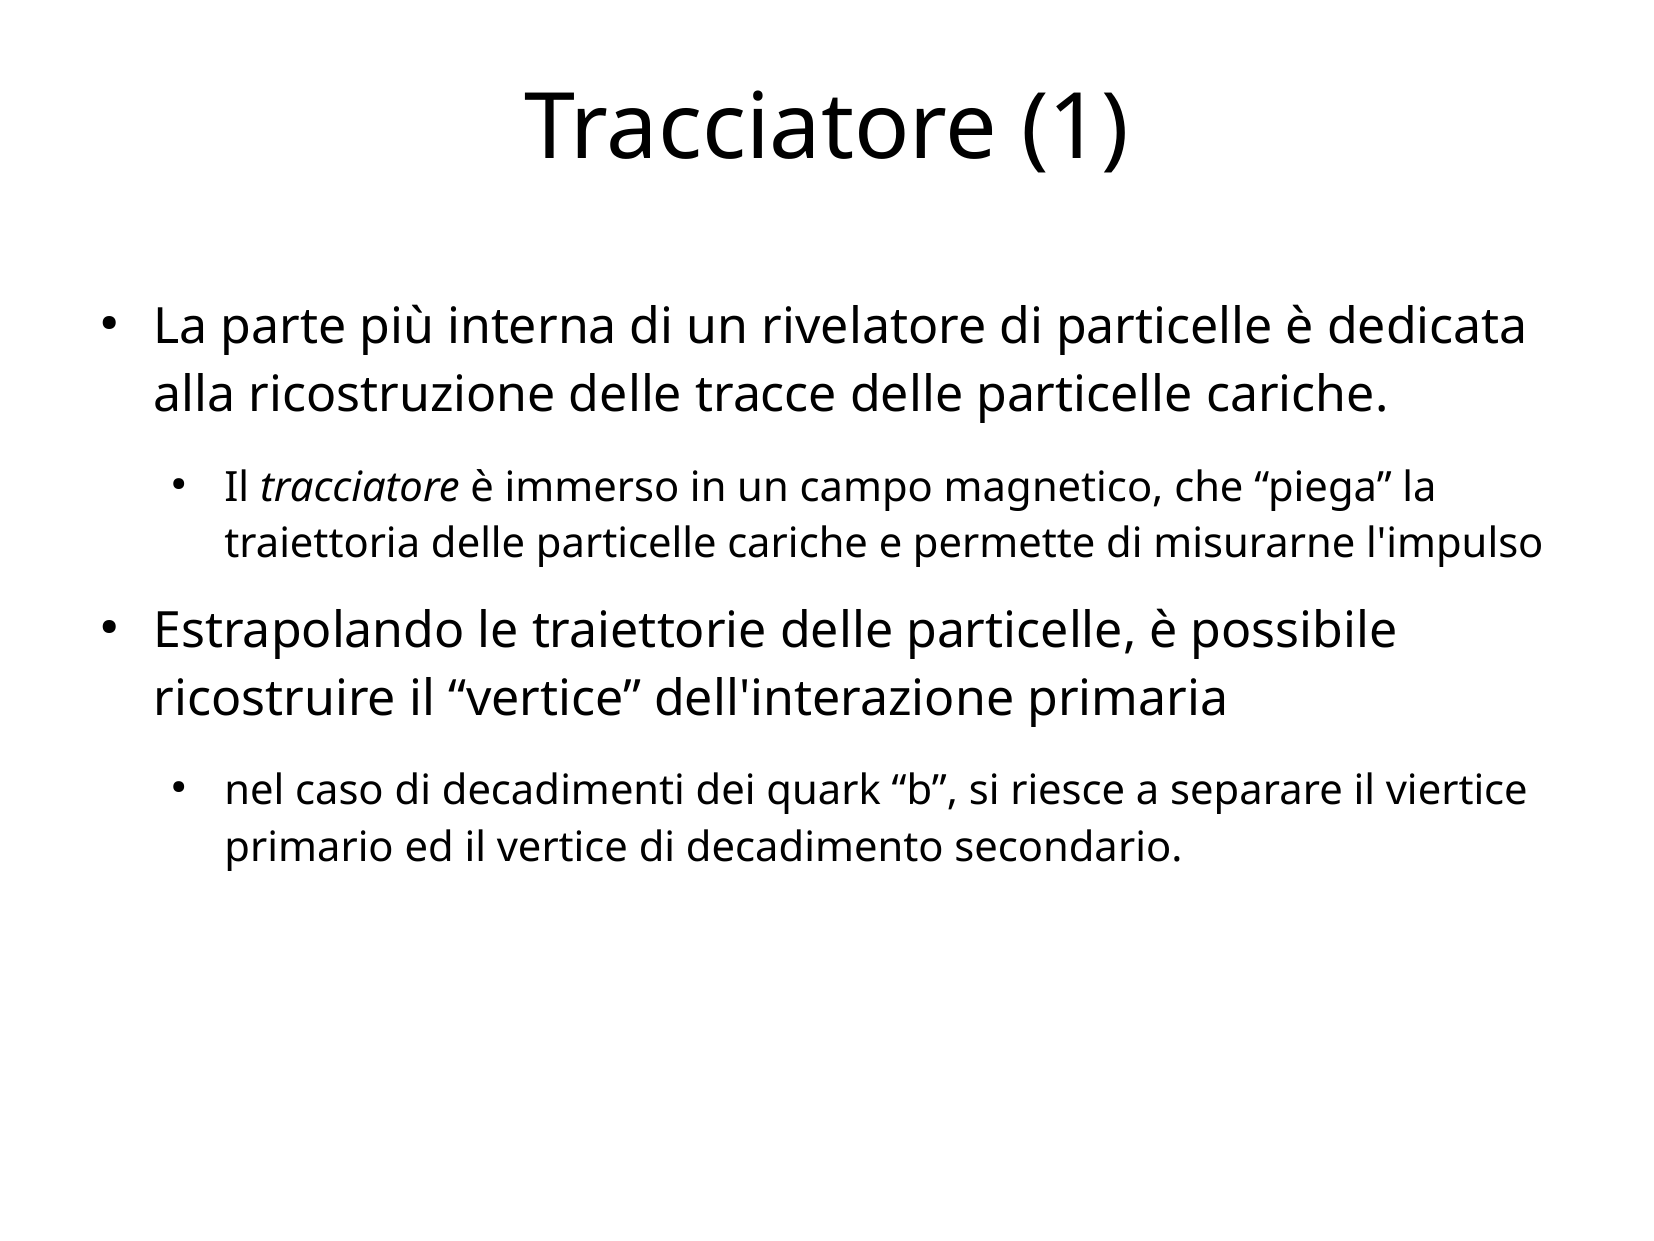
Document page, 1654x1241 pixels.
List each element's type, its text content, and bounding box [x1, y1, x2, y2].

title Tracciatore (1) [82, 19, 1571, 227]
list La parte più interna di un rivelatore di particelle è dedicata alla ricostruzione delle tracce delle particelle cariche. Il tracciatore è immerso in un campo magnetico, che “piega” la traiettoria delle particelle cariche e permette di misurarne l'impulso Estrapolando le traiettorie delle particelle, è possibile ricostruire il “vertice” dell'interazione primaria nel caso di decadimenti dei quark “b”, si riesce a separare il viertice primario ed il vertice di decadimento secondario. [82, 290, 1571, 1109]
